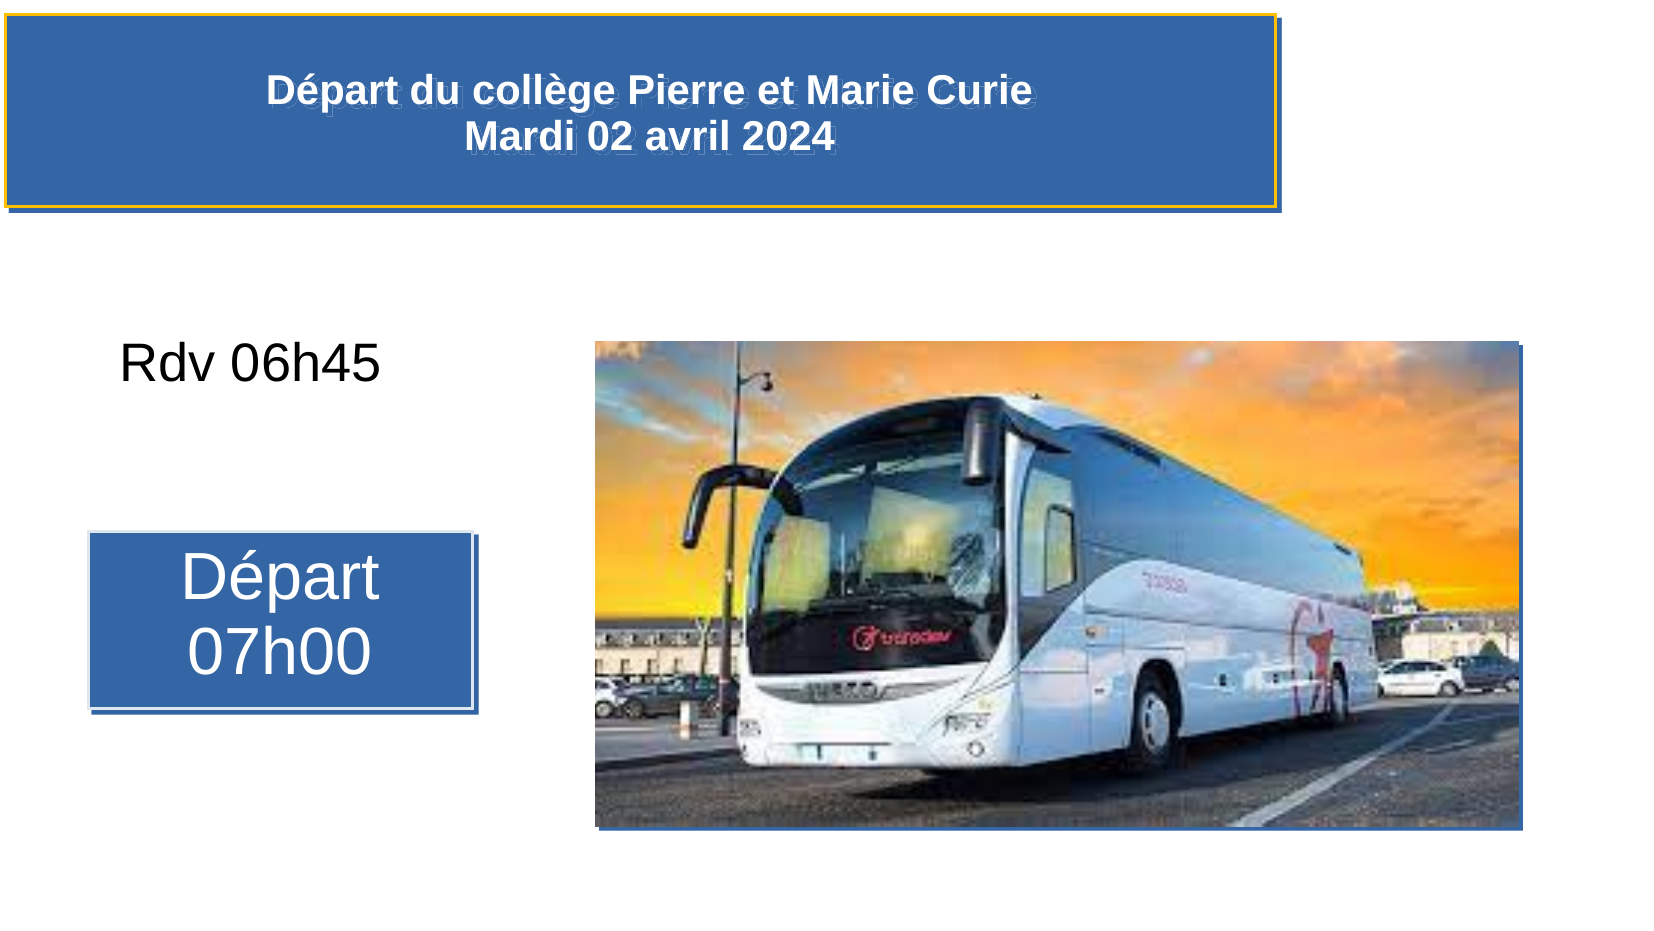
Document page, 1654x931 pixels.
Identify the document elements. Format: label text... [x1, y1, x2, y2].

text_box Rdv 06h45 [59, 324, 443, 461]
text_box Départ 07h00 [88, 531, 473, 709]
picture [595, 341, 1519, 827]
text_box Départ du collège Pierre et Marie Curie Mardi 02 avril 2024 [59, 59, 1241, 167]
